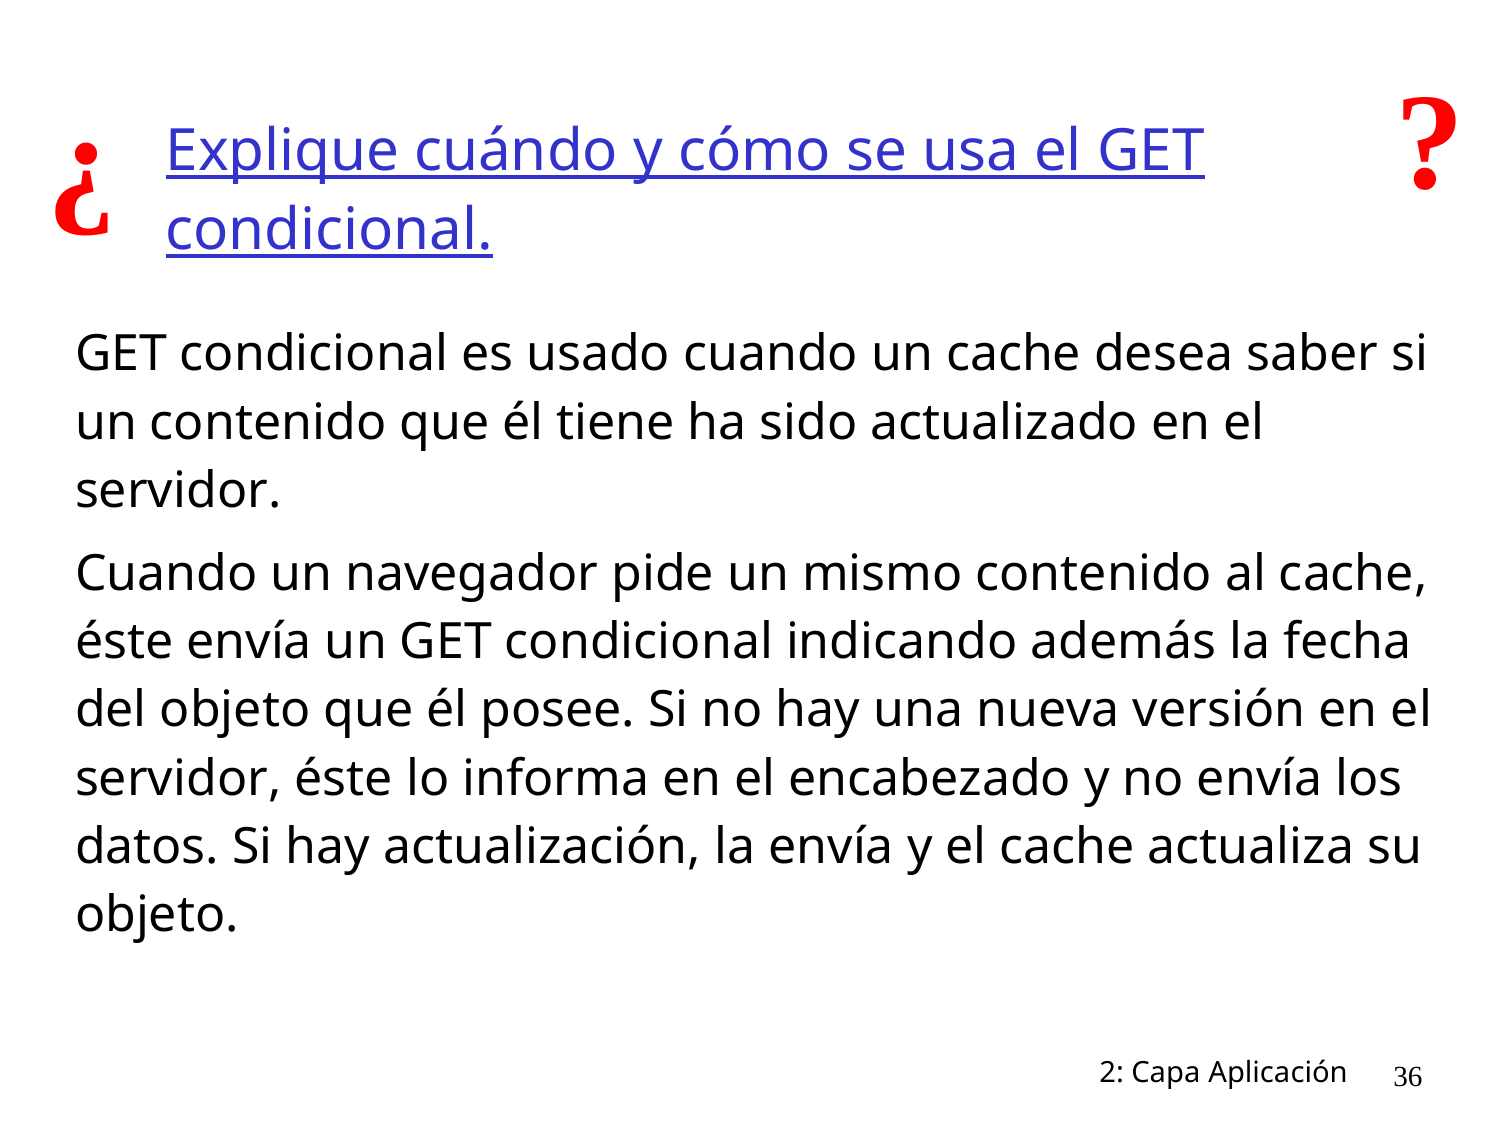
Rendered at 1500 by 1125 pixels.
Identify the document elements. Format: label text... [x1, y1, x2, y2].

title Explique cuándo y cómo se usa el GET condicional. [165, 119, 1463, 255]
text_box ¿ [32, 62, 133, 243]
text_box ? [1380, 43, 1481, 224]
list GET condicional es usado cuando un cache desea saber si un contenido que él tiene ha sido actualizado en el servidor. Cuando un navegador pide un mismo contenido al cache, éste envía un GET condicional indicando además la fecha del objeto que él posee. Si no hay una nueva versión en el servidor, éste lo informa en el encabezado y no envía los datos. Si hay actualización, la envía y el cache actualiza su objeto. [75, 317, 1463, 853]
